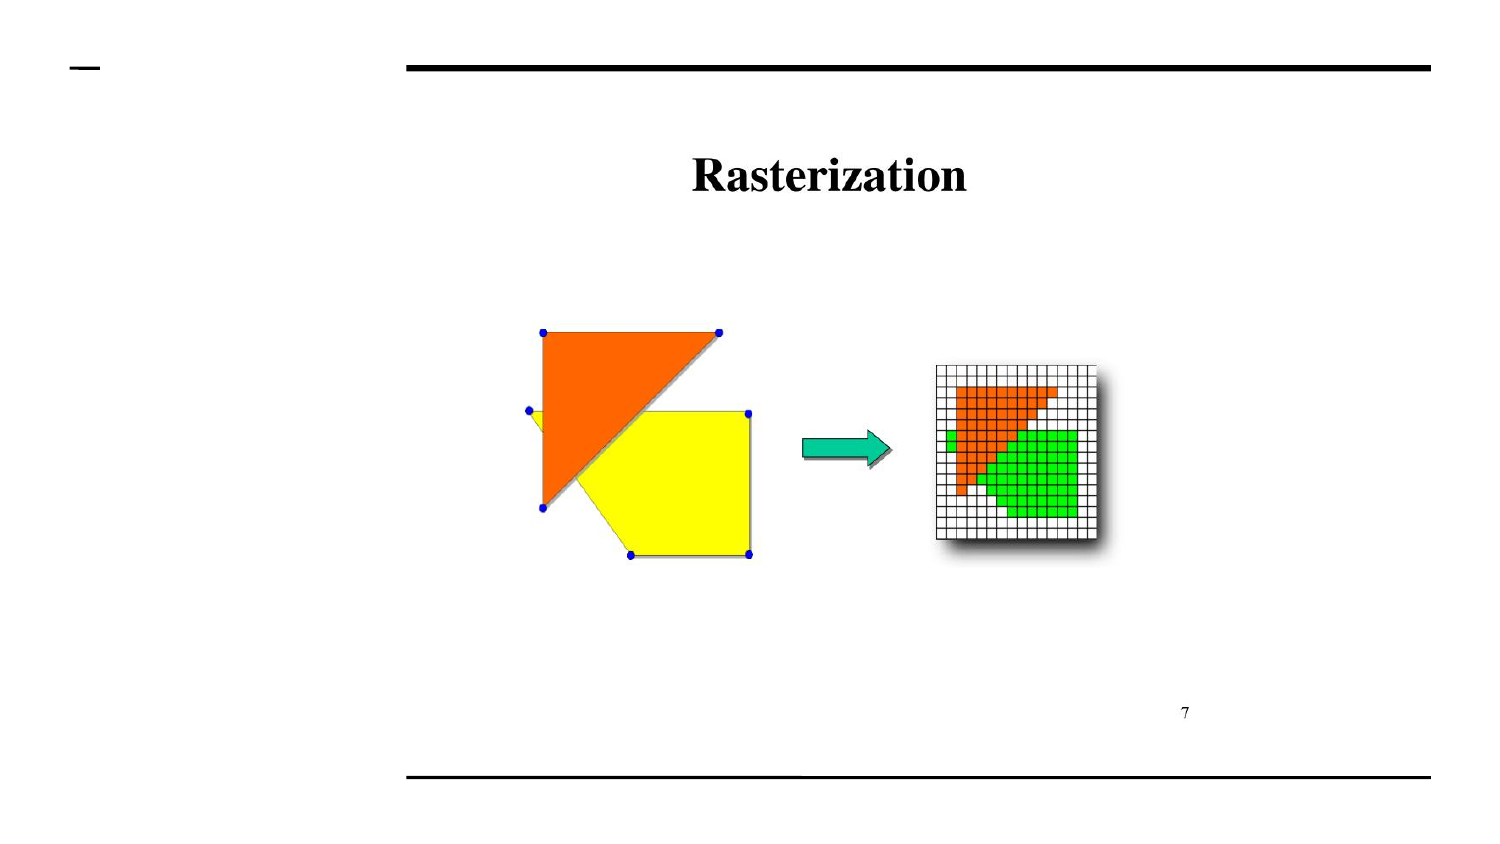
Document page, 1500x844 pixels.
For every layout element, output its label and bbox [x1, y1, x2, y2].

picture [395, 104, 1263, 755]
